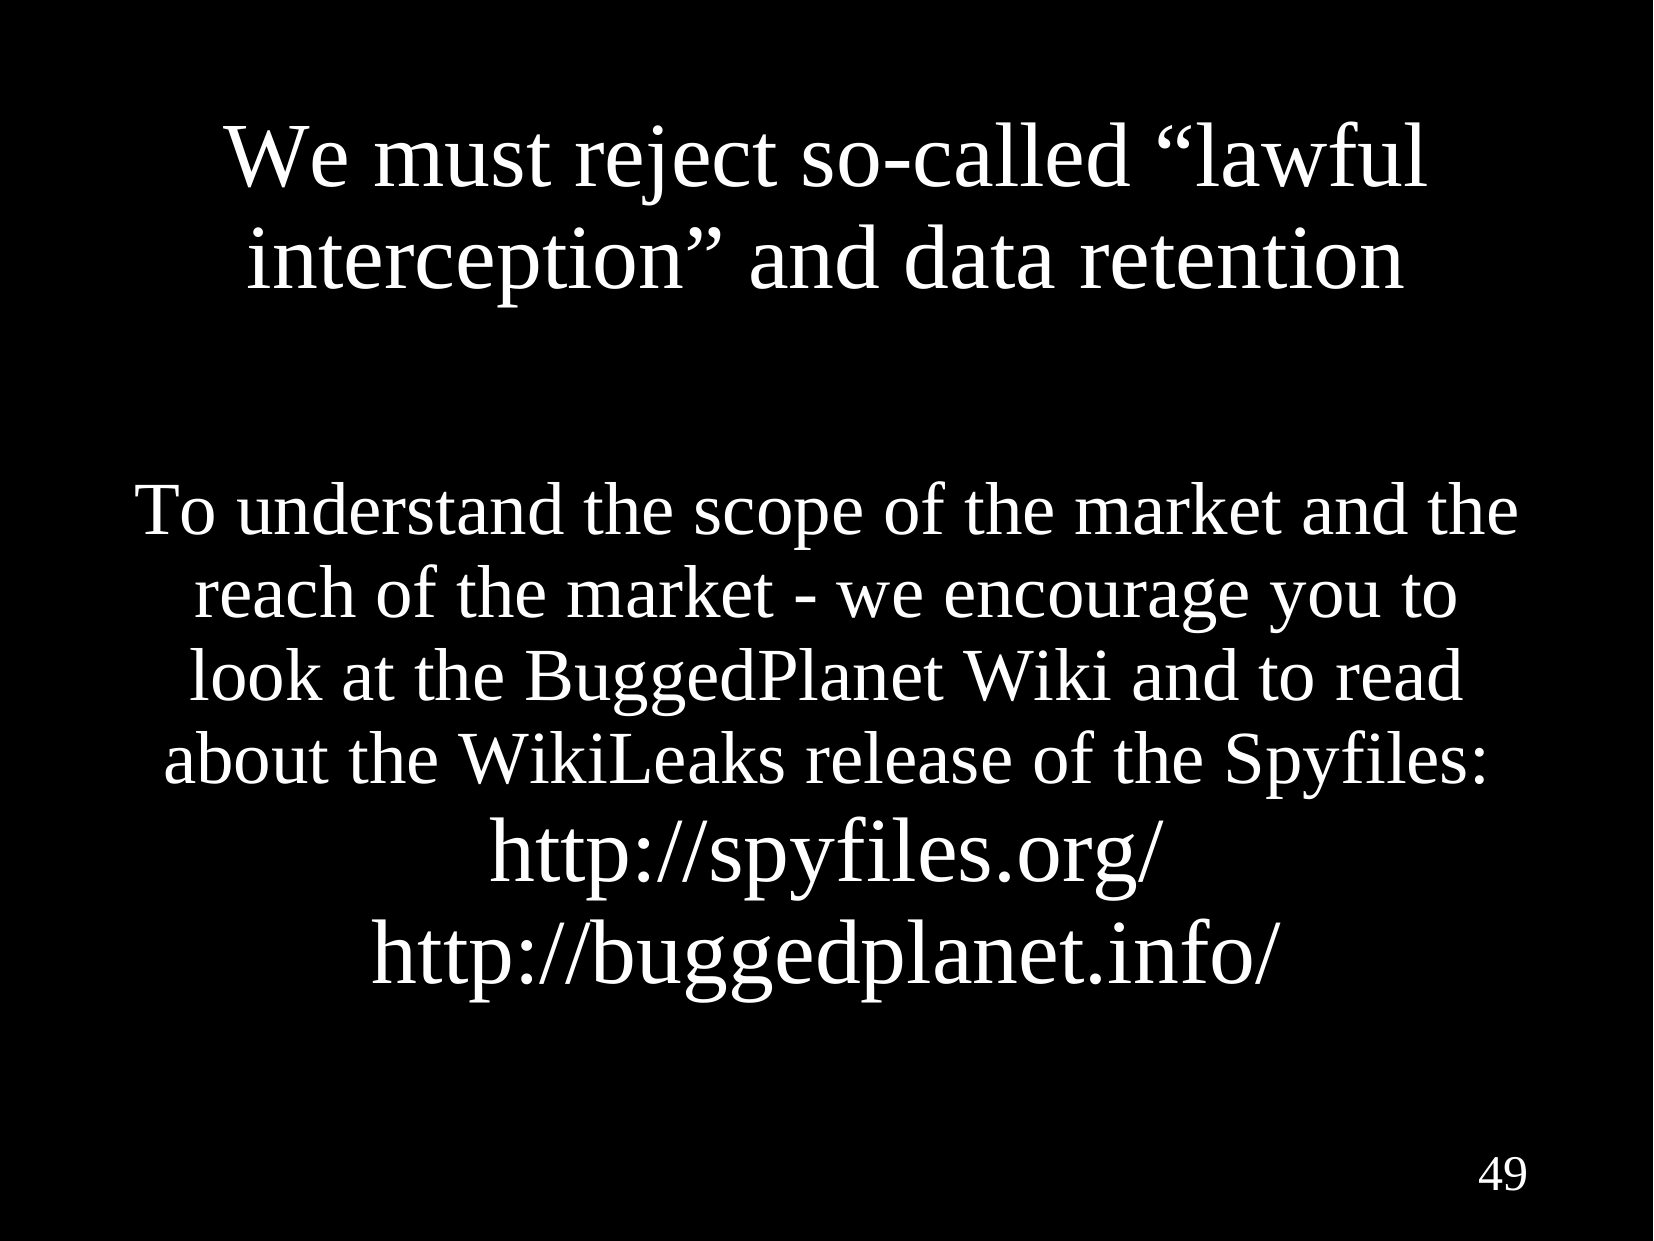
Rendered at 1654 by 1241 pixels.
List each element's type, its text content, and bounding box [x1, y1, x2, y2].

title We must reject so-called “lawful interception” and data retention [121, 102, 1534, 311]
subtitle To understand the scope of the market and the reach of the market - we encourage you to look at the BuggedPlanet Wiki and to read about the WikiLeaks release of the Spyfiles: http://spyfiles.org/ http://buggedplanet.info/ [121, 344, 1534, 1127]
